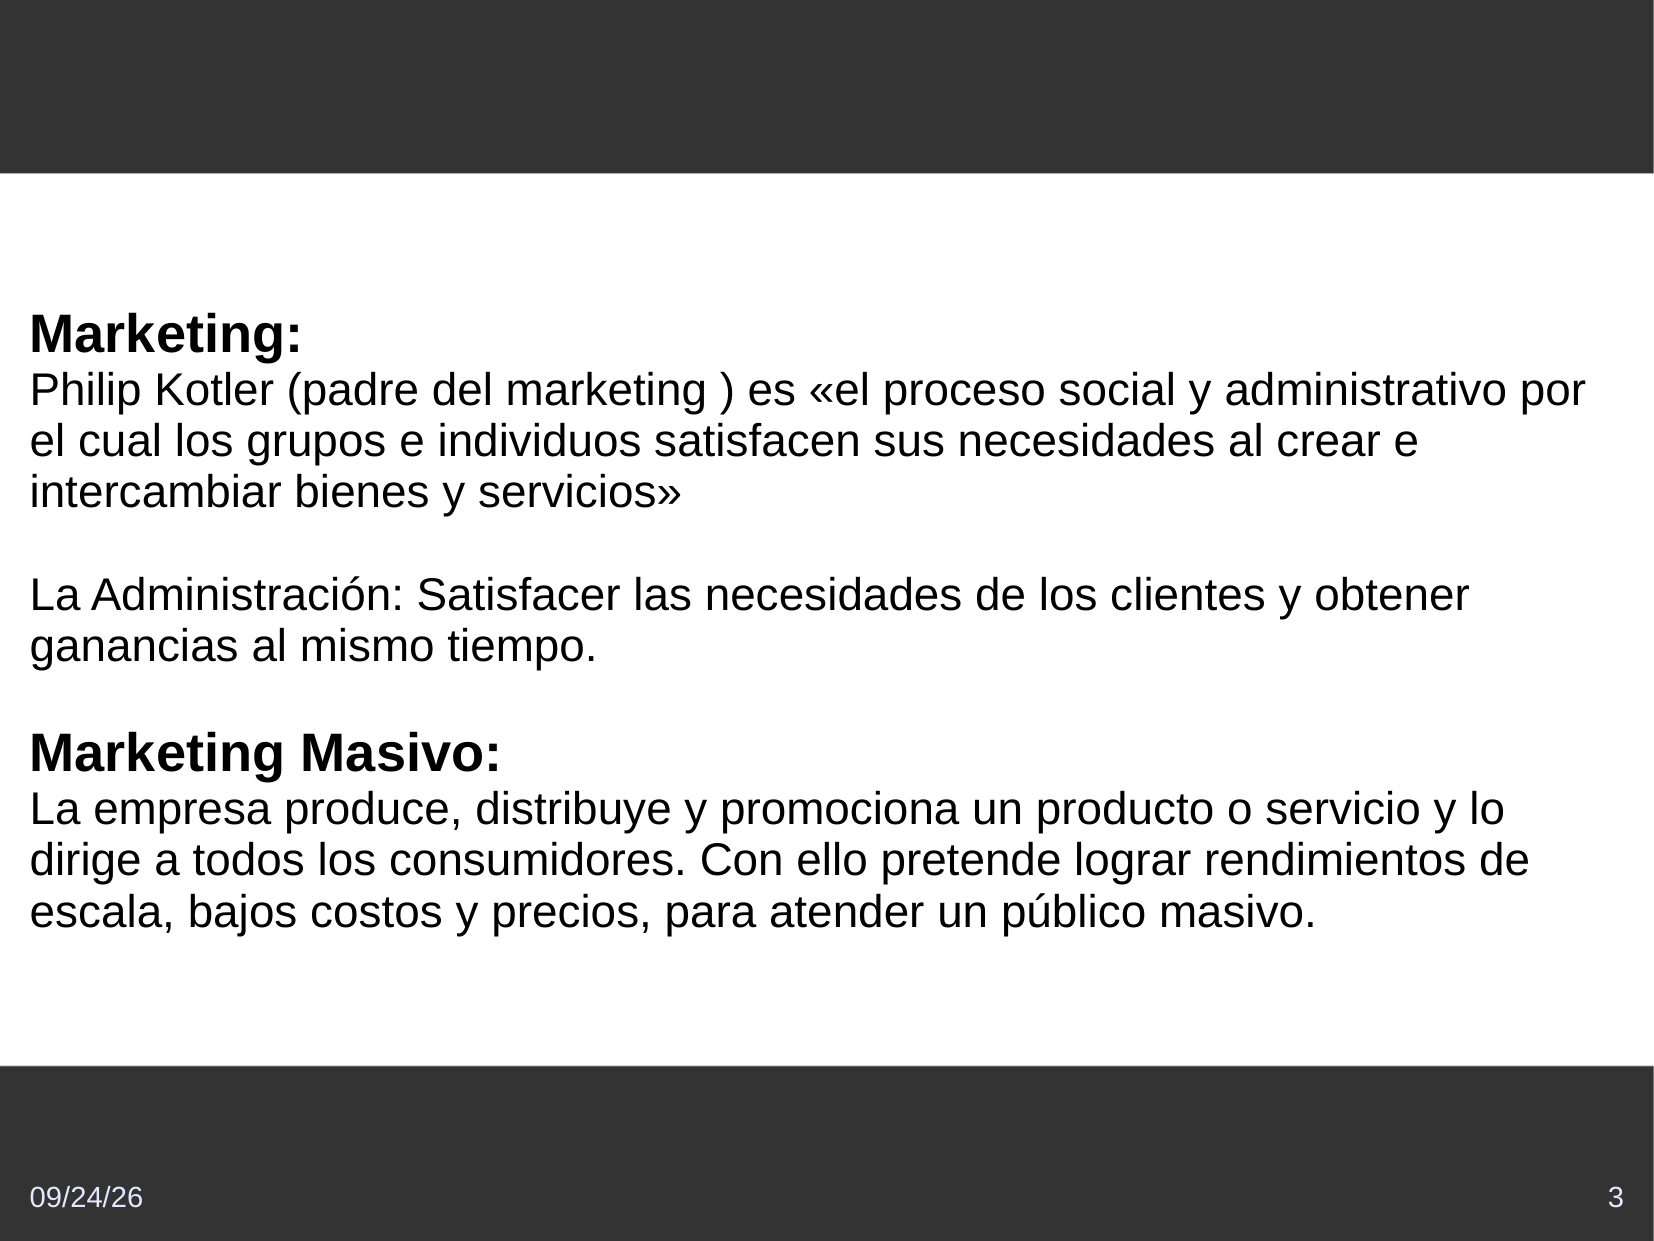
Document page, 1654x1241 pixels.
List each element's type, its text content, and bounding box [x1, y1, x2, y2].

title Marketing: Philip Kotler (padre del marketing ) es «el proceso social y administrativo por el cual los grupos e individuos satisfacen sus necesidades al crear e intercambiar bienes y servicios» La Administración: Satisfacer las necesidades de los clientes y obtener ganancias al mismo tiempo. Marketing Masivo: La empresa produce, distribuye y promociona un producto o servicio y lo dirige a todos los consumidores. Con ello pretende lograr rendimientos de escala, bajos costos y precios, para atender un público masivo. [29, 214, 1625, 1027]
picture [0, 0, 1654, 1241]
